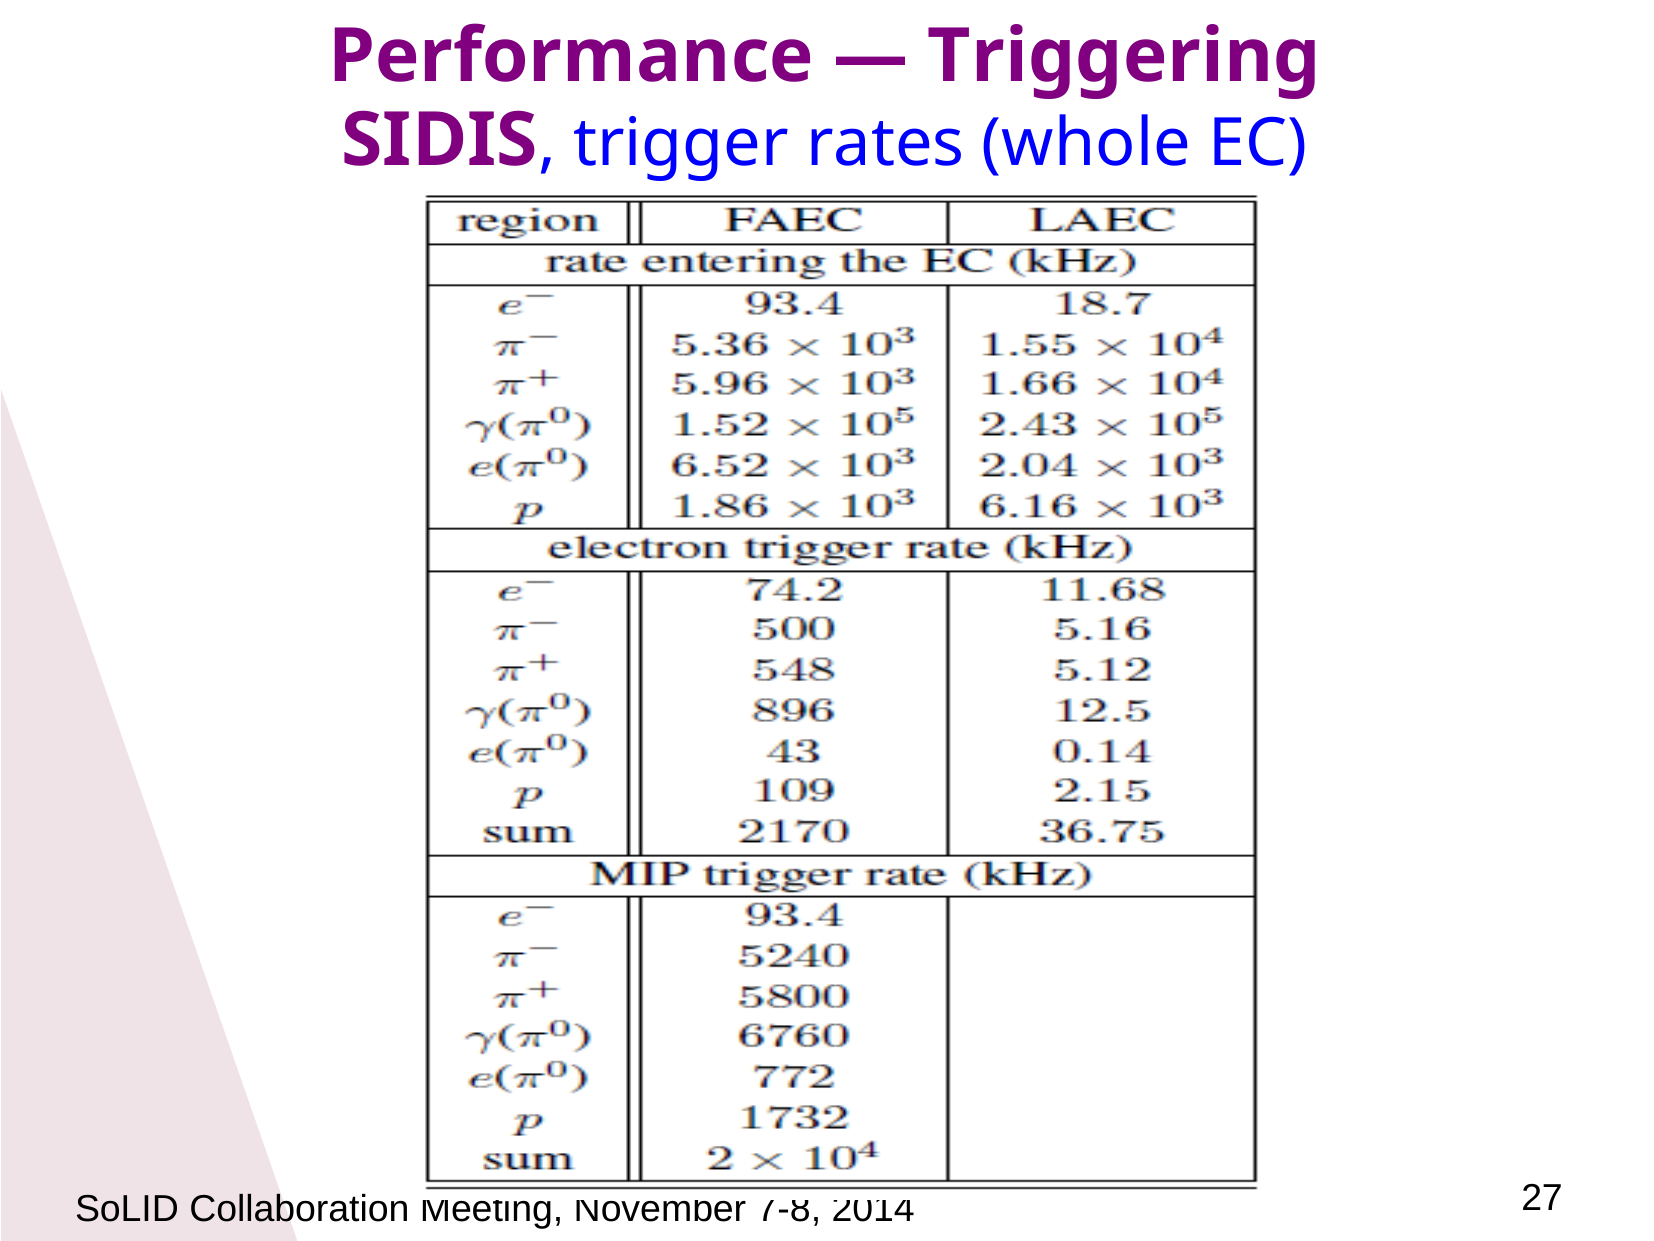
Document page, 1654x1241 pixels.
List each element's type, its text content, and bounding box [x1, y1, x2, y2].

text_box Performance ― Triggering SIDIS, trigger rates (whole EC) [187, 15, 1463, 183]
picture [412, 187, 1276, 1201]
